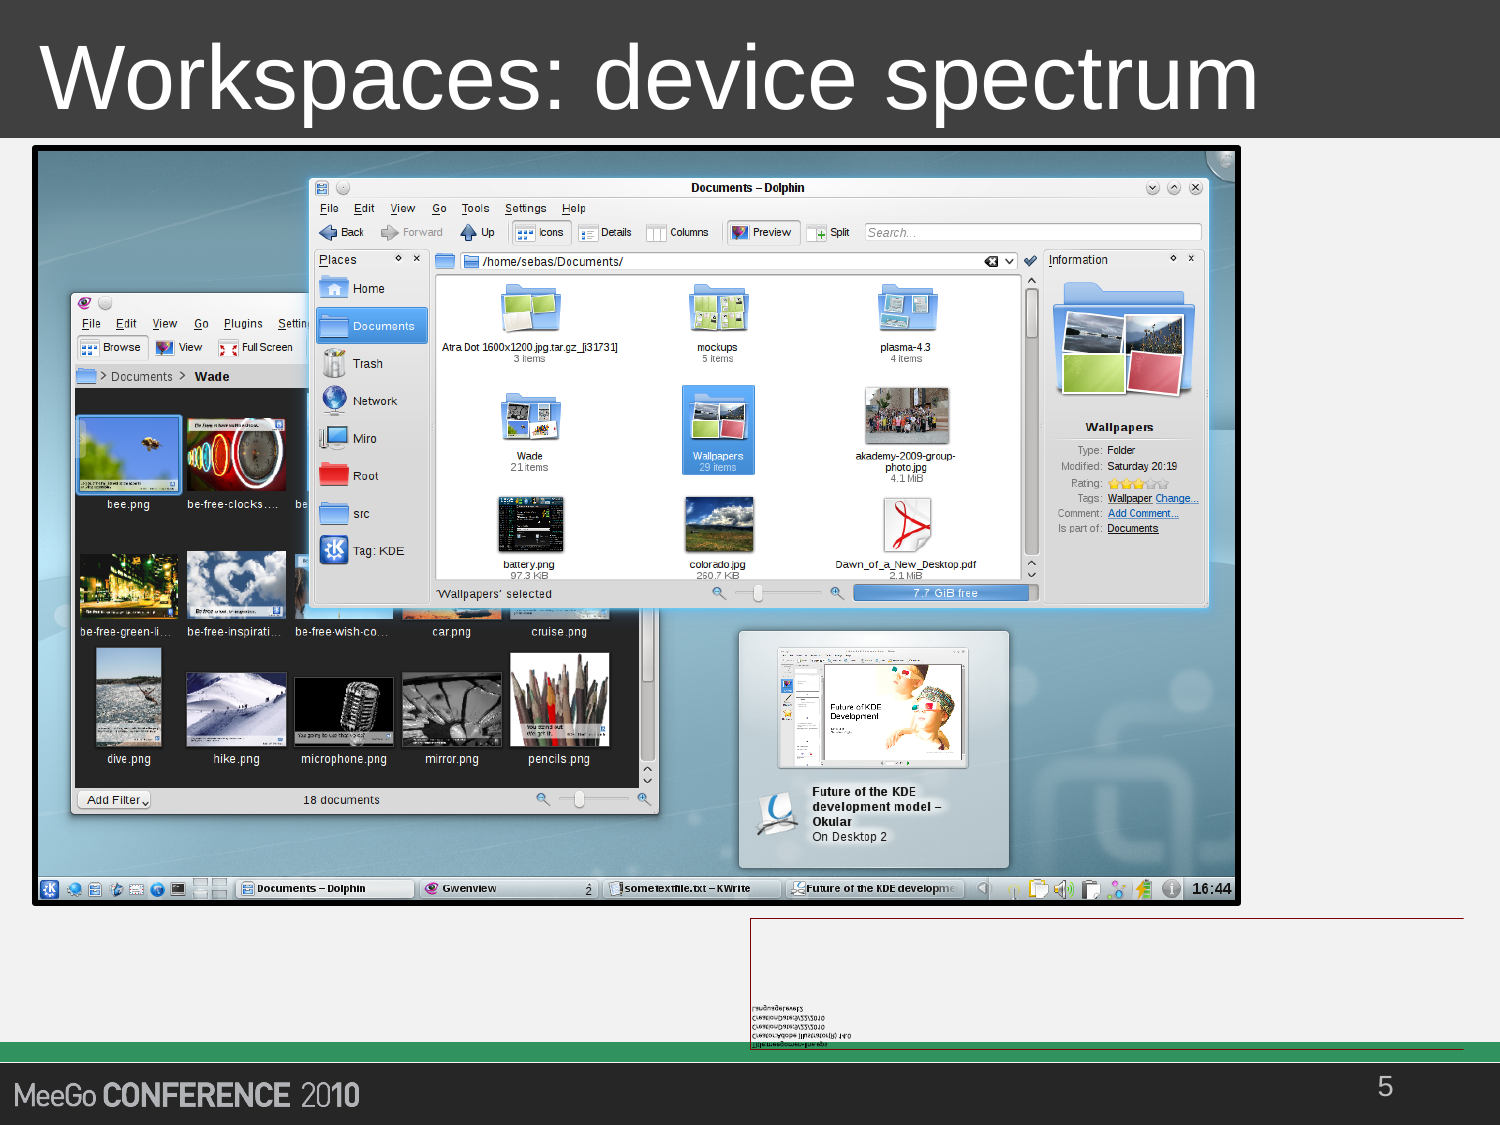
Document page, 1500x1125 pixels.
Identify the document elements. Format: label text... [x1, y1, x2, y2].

picture [750, 917, 1464, 1051]
title Workspaces: device spectrum [24, 18, 1300, 119]
text_box <number> [1362, 1062, 1488, 1123]
picture [15, 1077, 359, 1113]
picture [37, 151, 1236, 901]
text_box [0, 1042, 1500, 1062]
